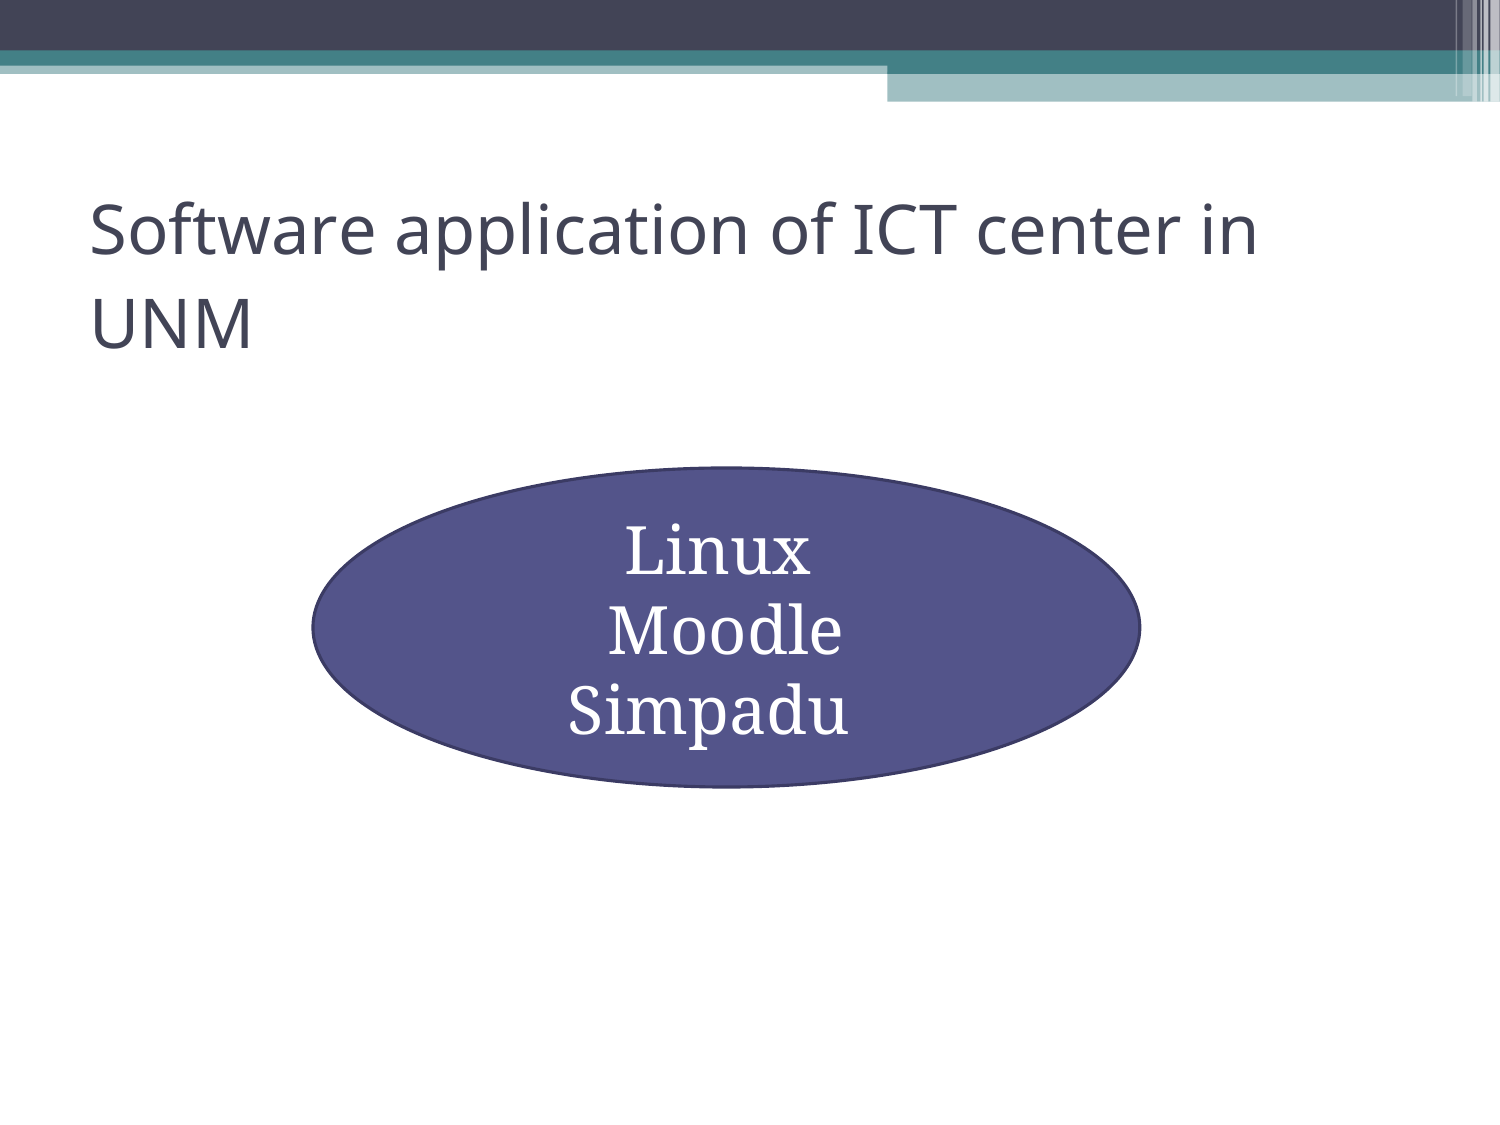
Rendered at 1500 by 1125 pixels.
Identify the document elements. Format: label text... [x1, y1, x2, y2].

list [75, 369, 1426, 1079]
title Software application of ICT center in UNM [75, 187, 1426, 363]
text_box Linux Moodle Simpadu [312, 467, 1140, 788]
